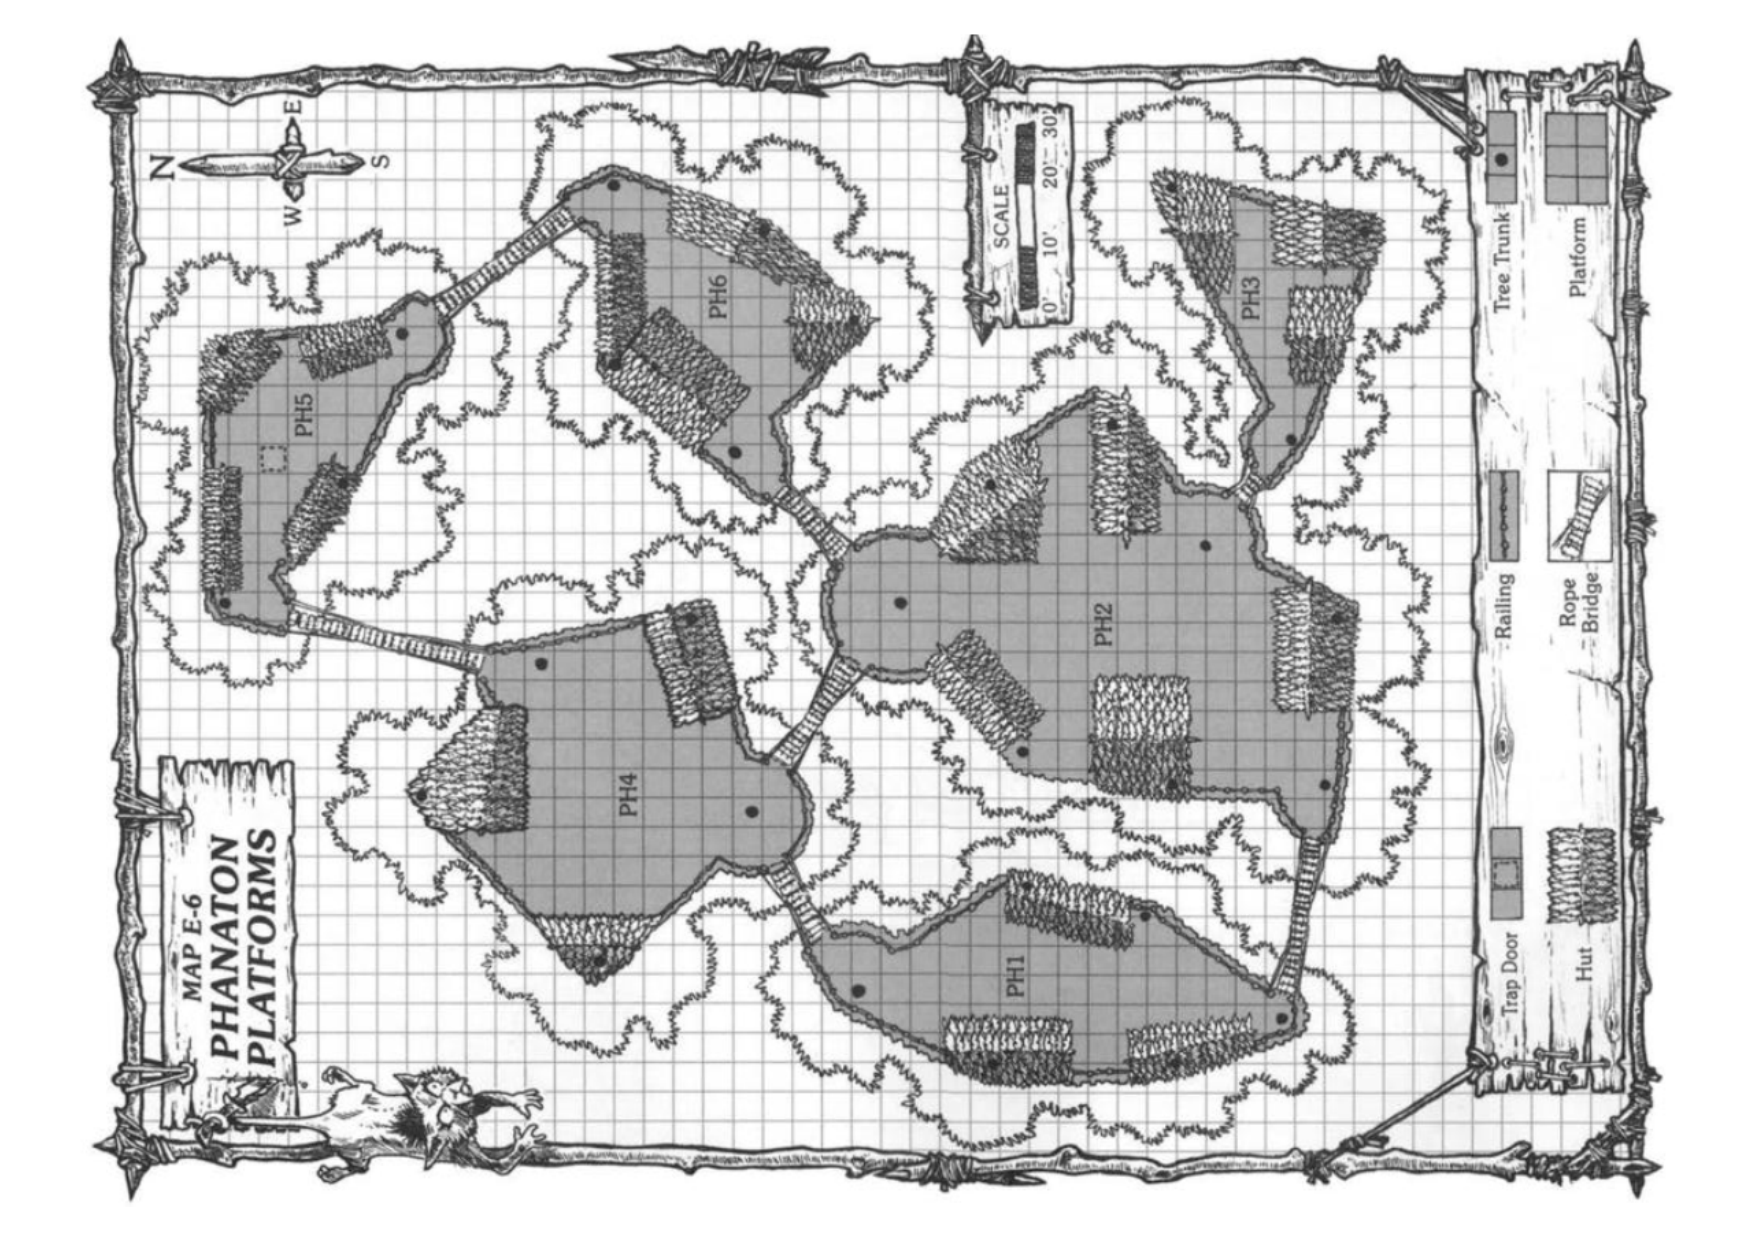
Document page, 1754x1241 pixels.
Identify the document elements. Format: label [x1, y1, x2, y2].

picture [79, 33, 1675, 1208]
